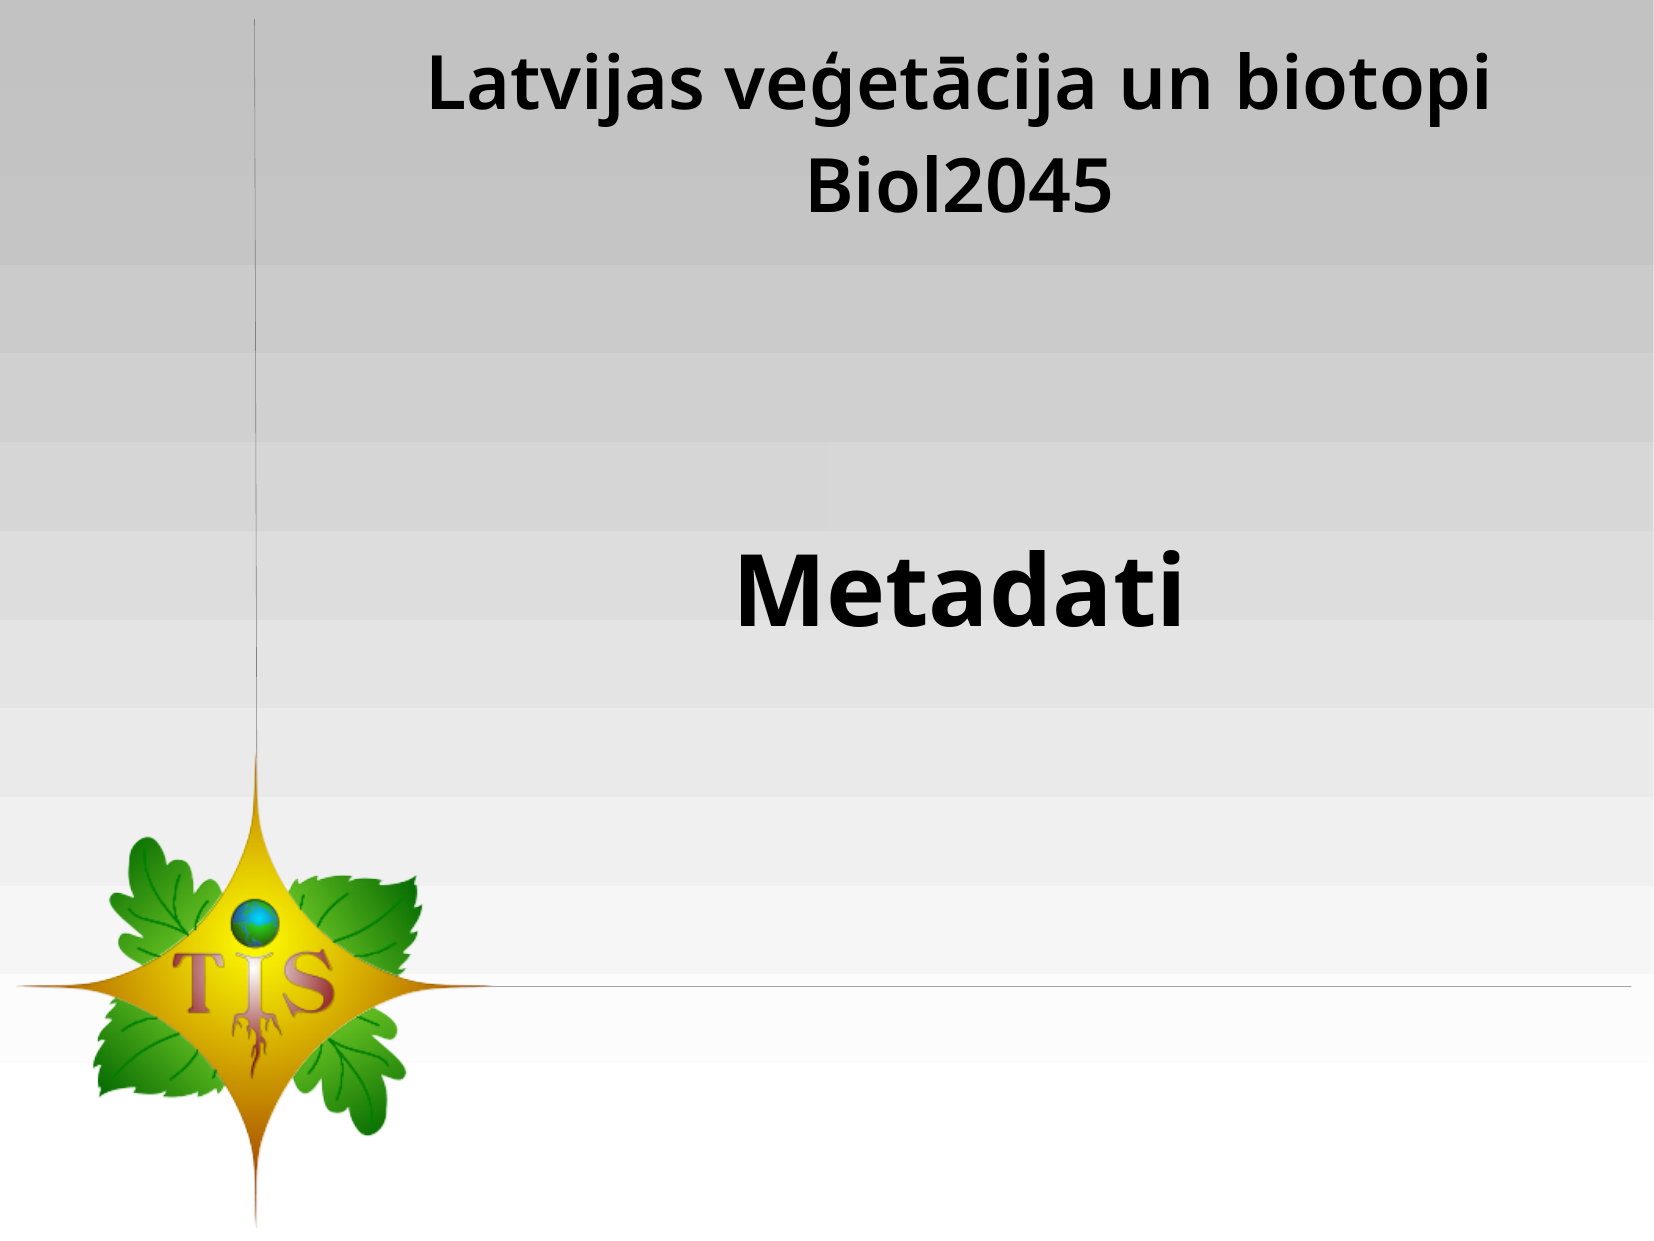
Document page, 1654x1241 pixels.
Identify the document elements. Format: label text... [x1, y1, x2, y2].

title Metadati [295, 314, 1625, 861]
picture [0, 0, 1654, 1241]
